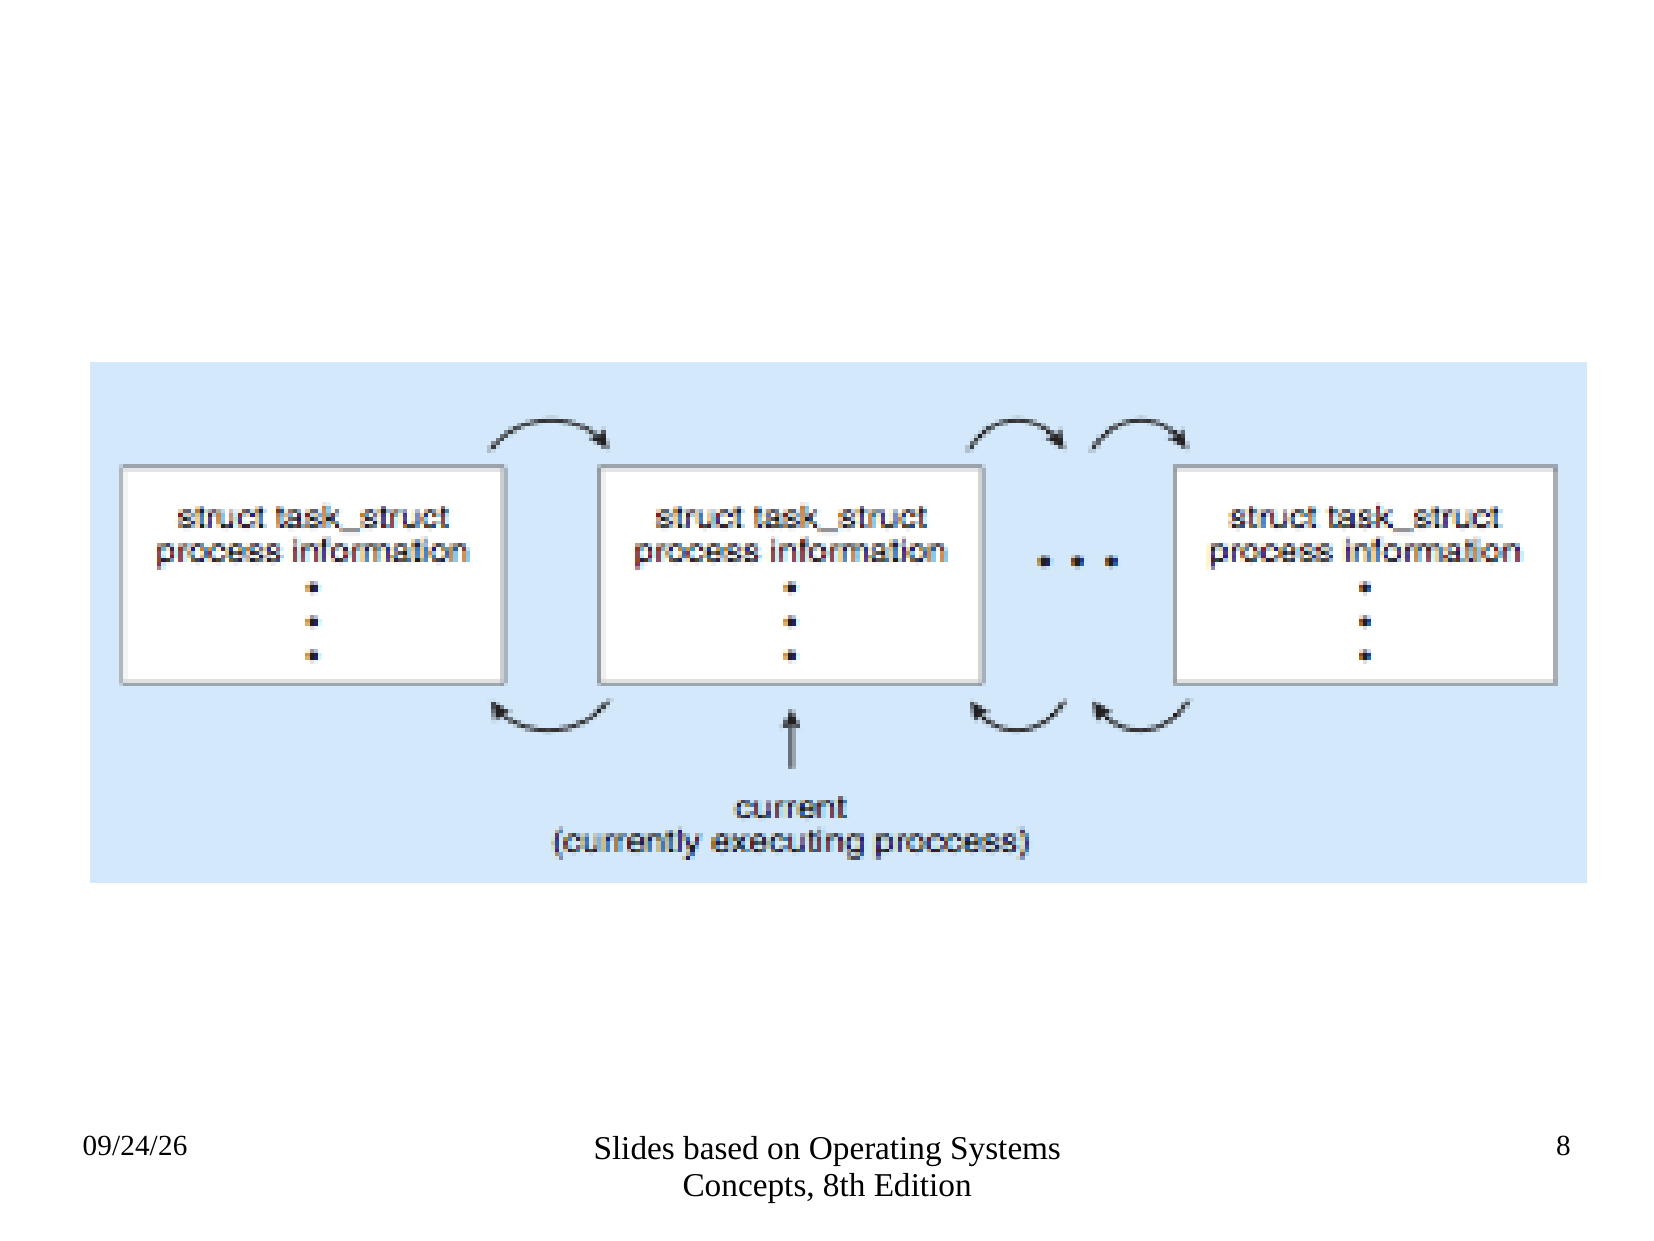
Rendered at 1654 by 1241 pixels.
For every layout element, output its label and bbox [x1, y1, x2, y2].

picture [90, 359, 1592, 883]
